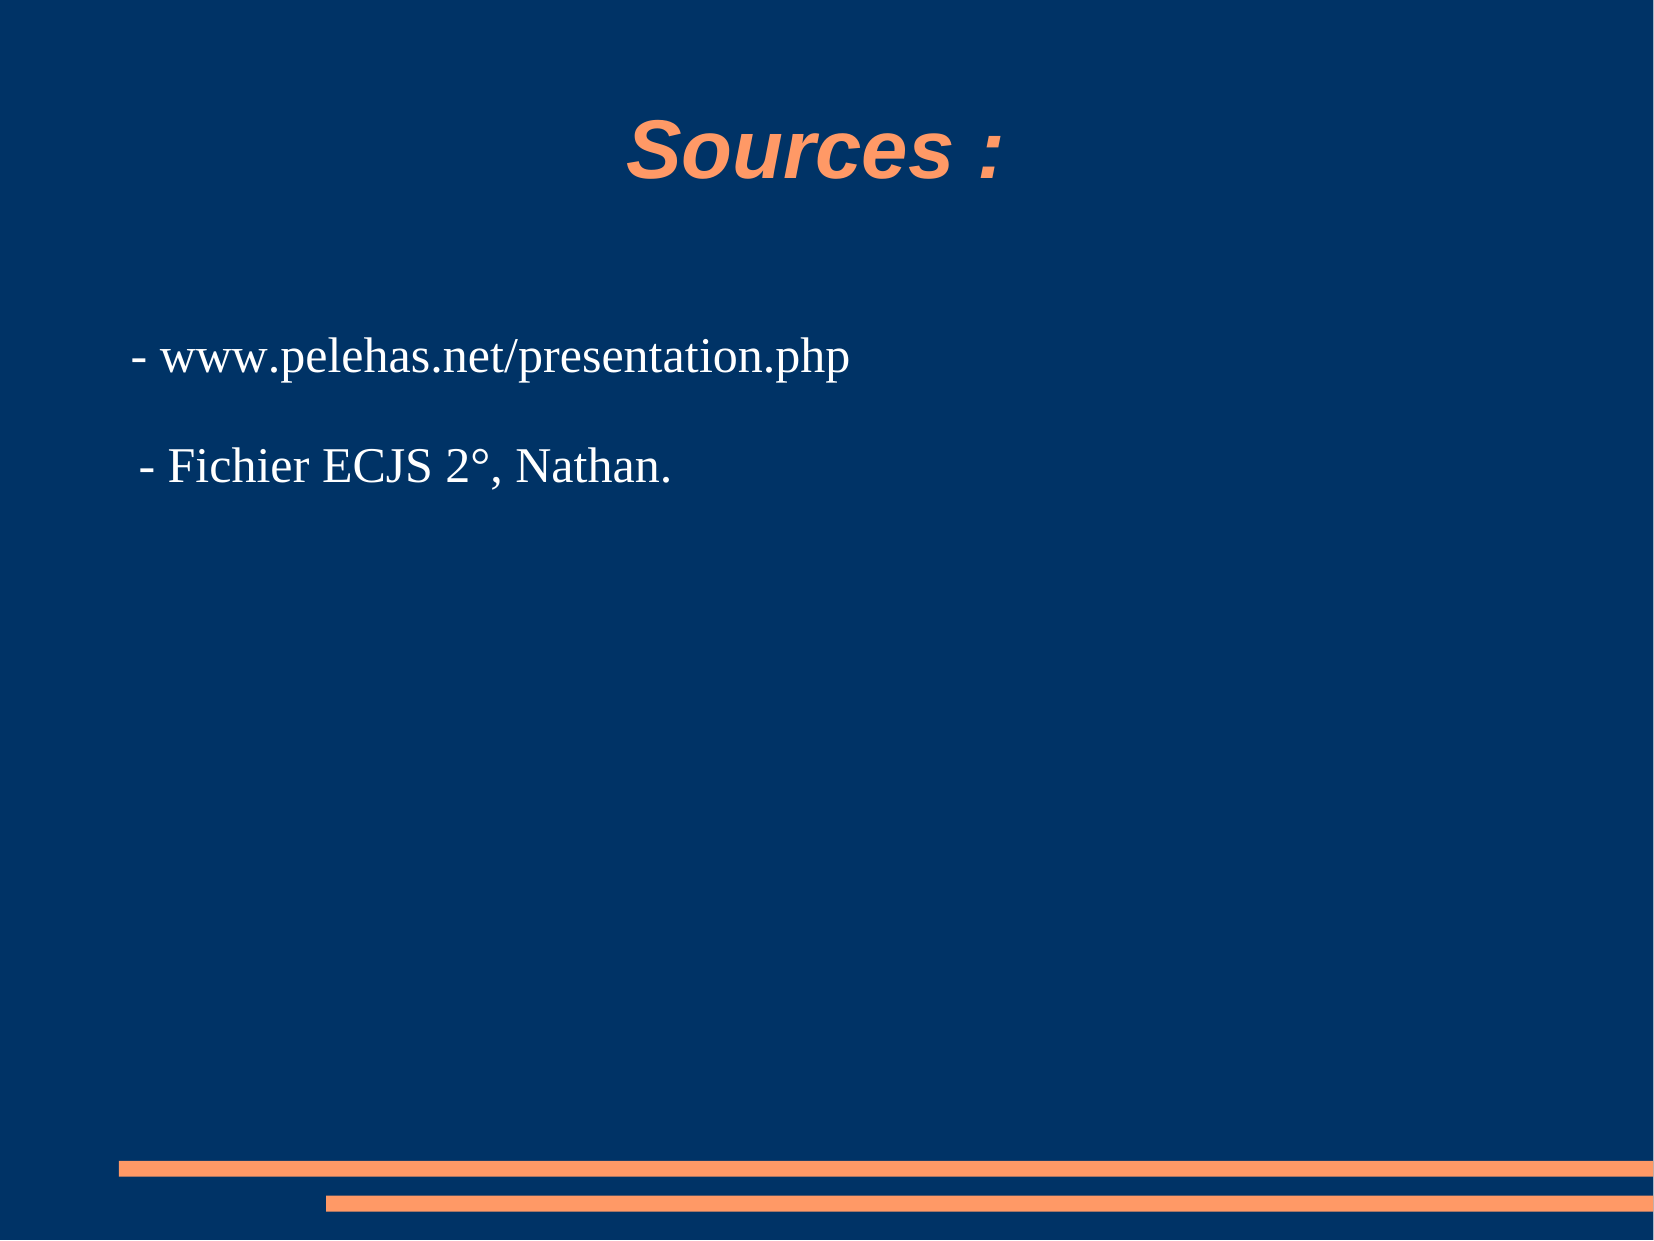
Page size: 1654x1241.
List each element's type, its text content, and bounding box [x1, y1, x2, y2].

title Sources : [121, 46, 1534, 254]
subtitle - www.pelehas.net/presentation.php - Fichier ECJS 2°, Nathan. [88, 273, 1528, 1186]
